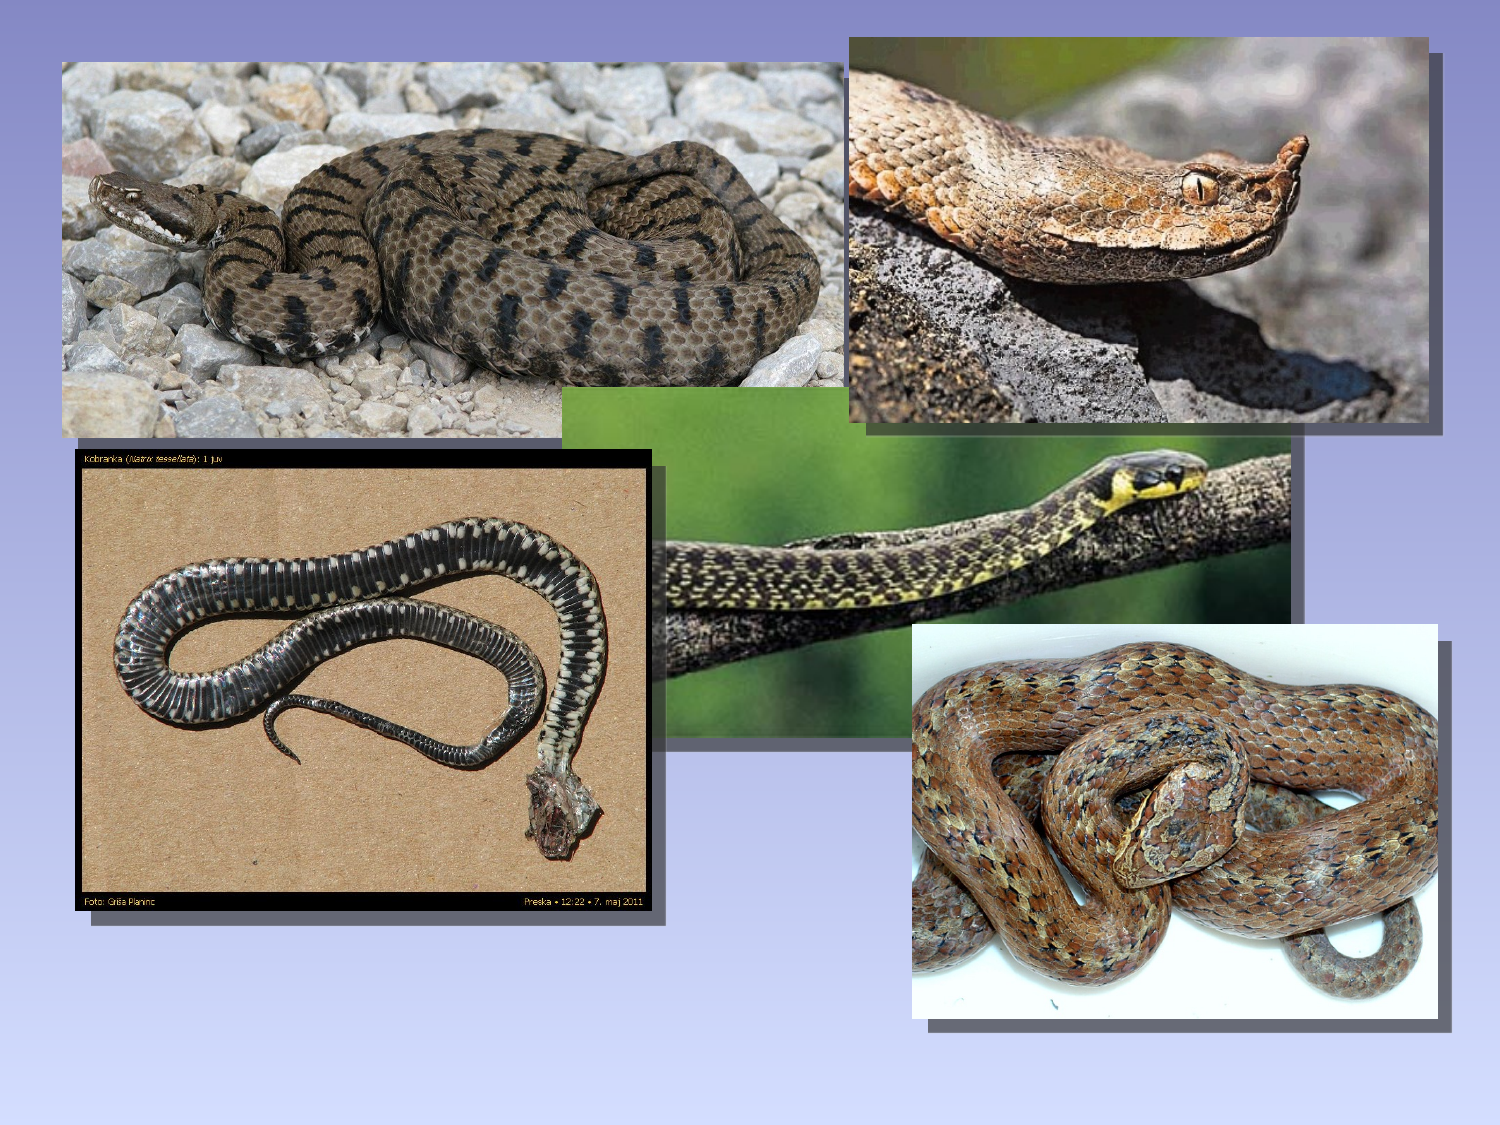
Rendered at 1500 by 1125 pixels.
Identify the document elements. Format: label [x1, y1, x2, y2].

picture [62, 37, 1438, 1019]
